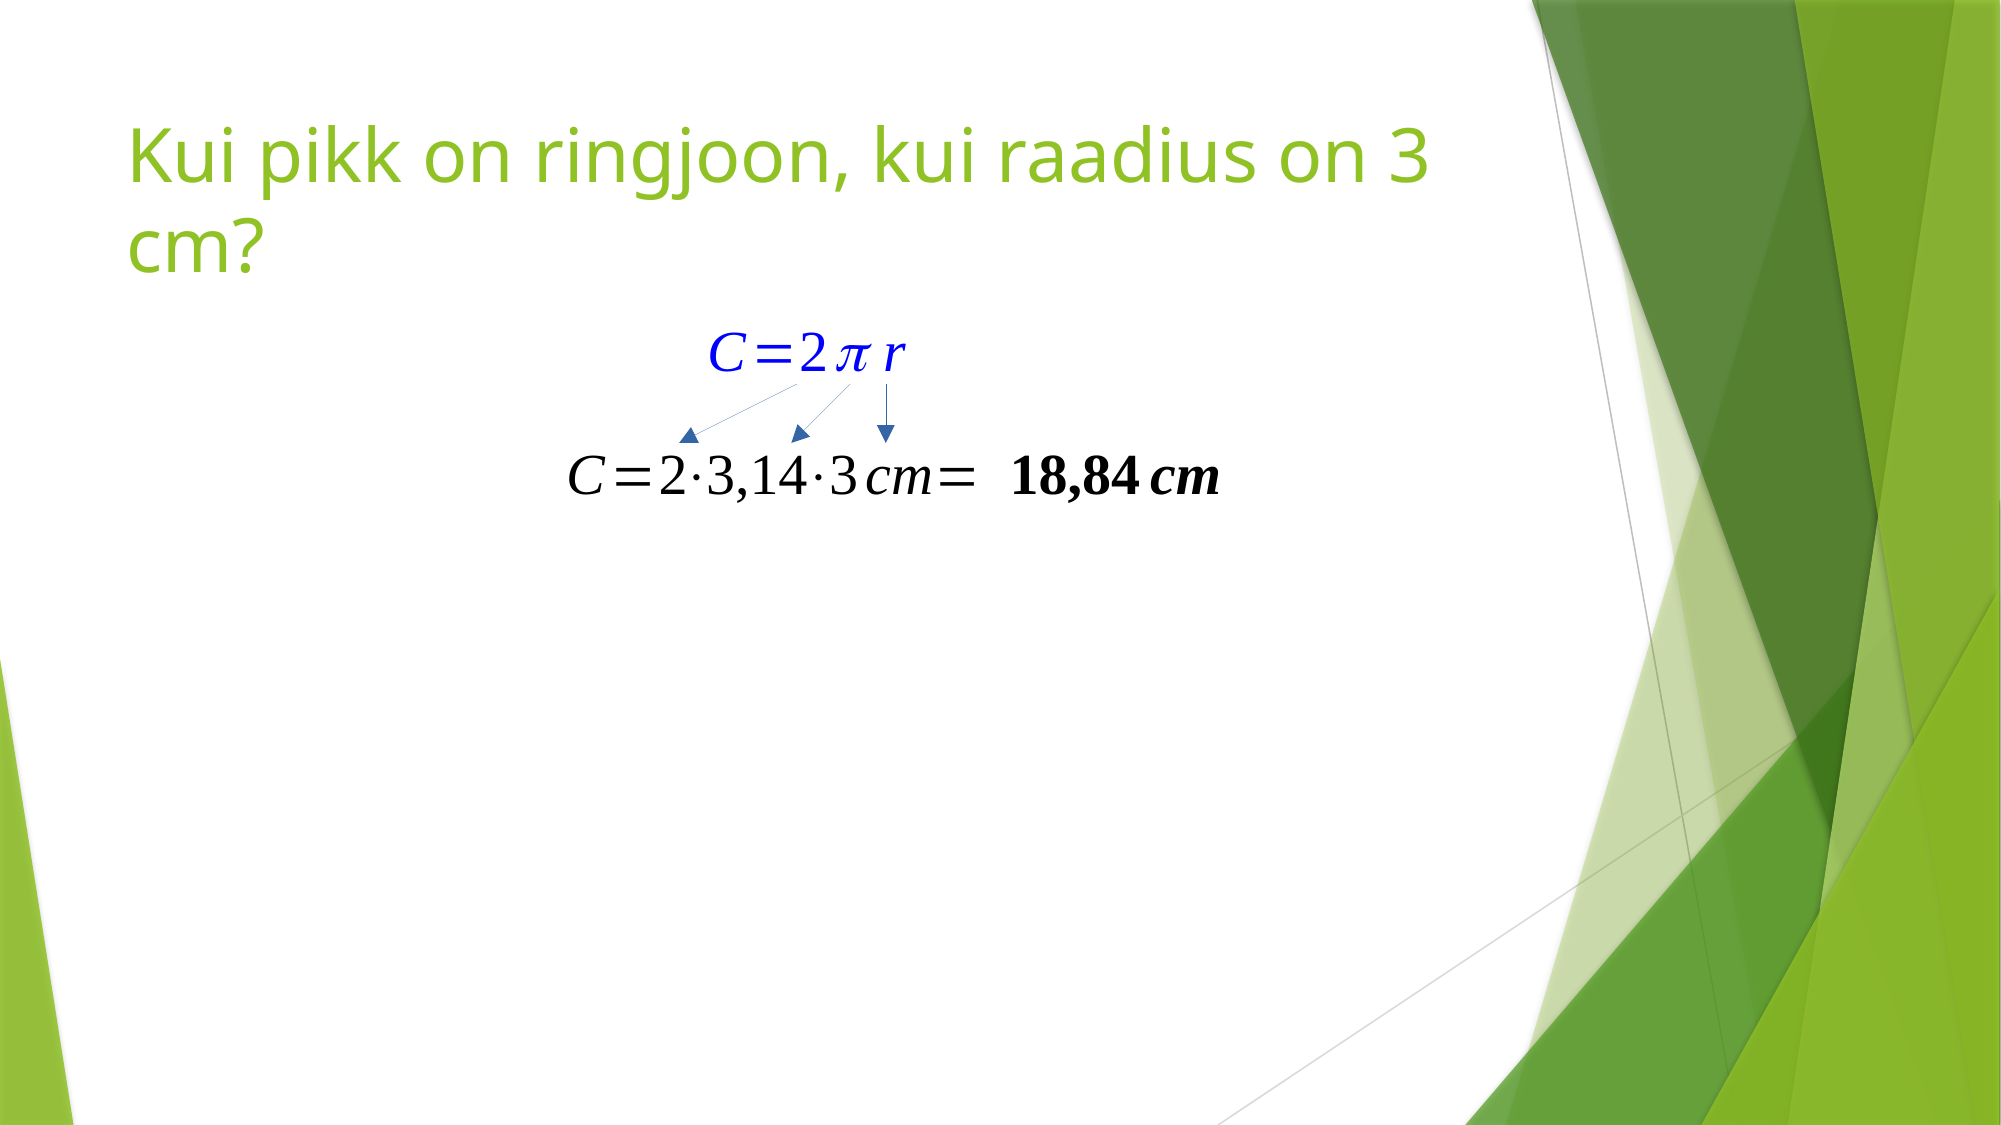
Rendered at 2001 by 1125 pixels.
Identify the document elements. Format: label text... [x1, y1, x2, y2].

chart [1003, 442, 1227, 508]
chart [561, 442, 989, 508]
chart [701, 319, 916, 384]
list [111, 273, 1699, 917]
title Kui pikk on ringjoon, kui raadius on 3 cm? [111, 99, 1522, 273]
